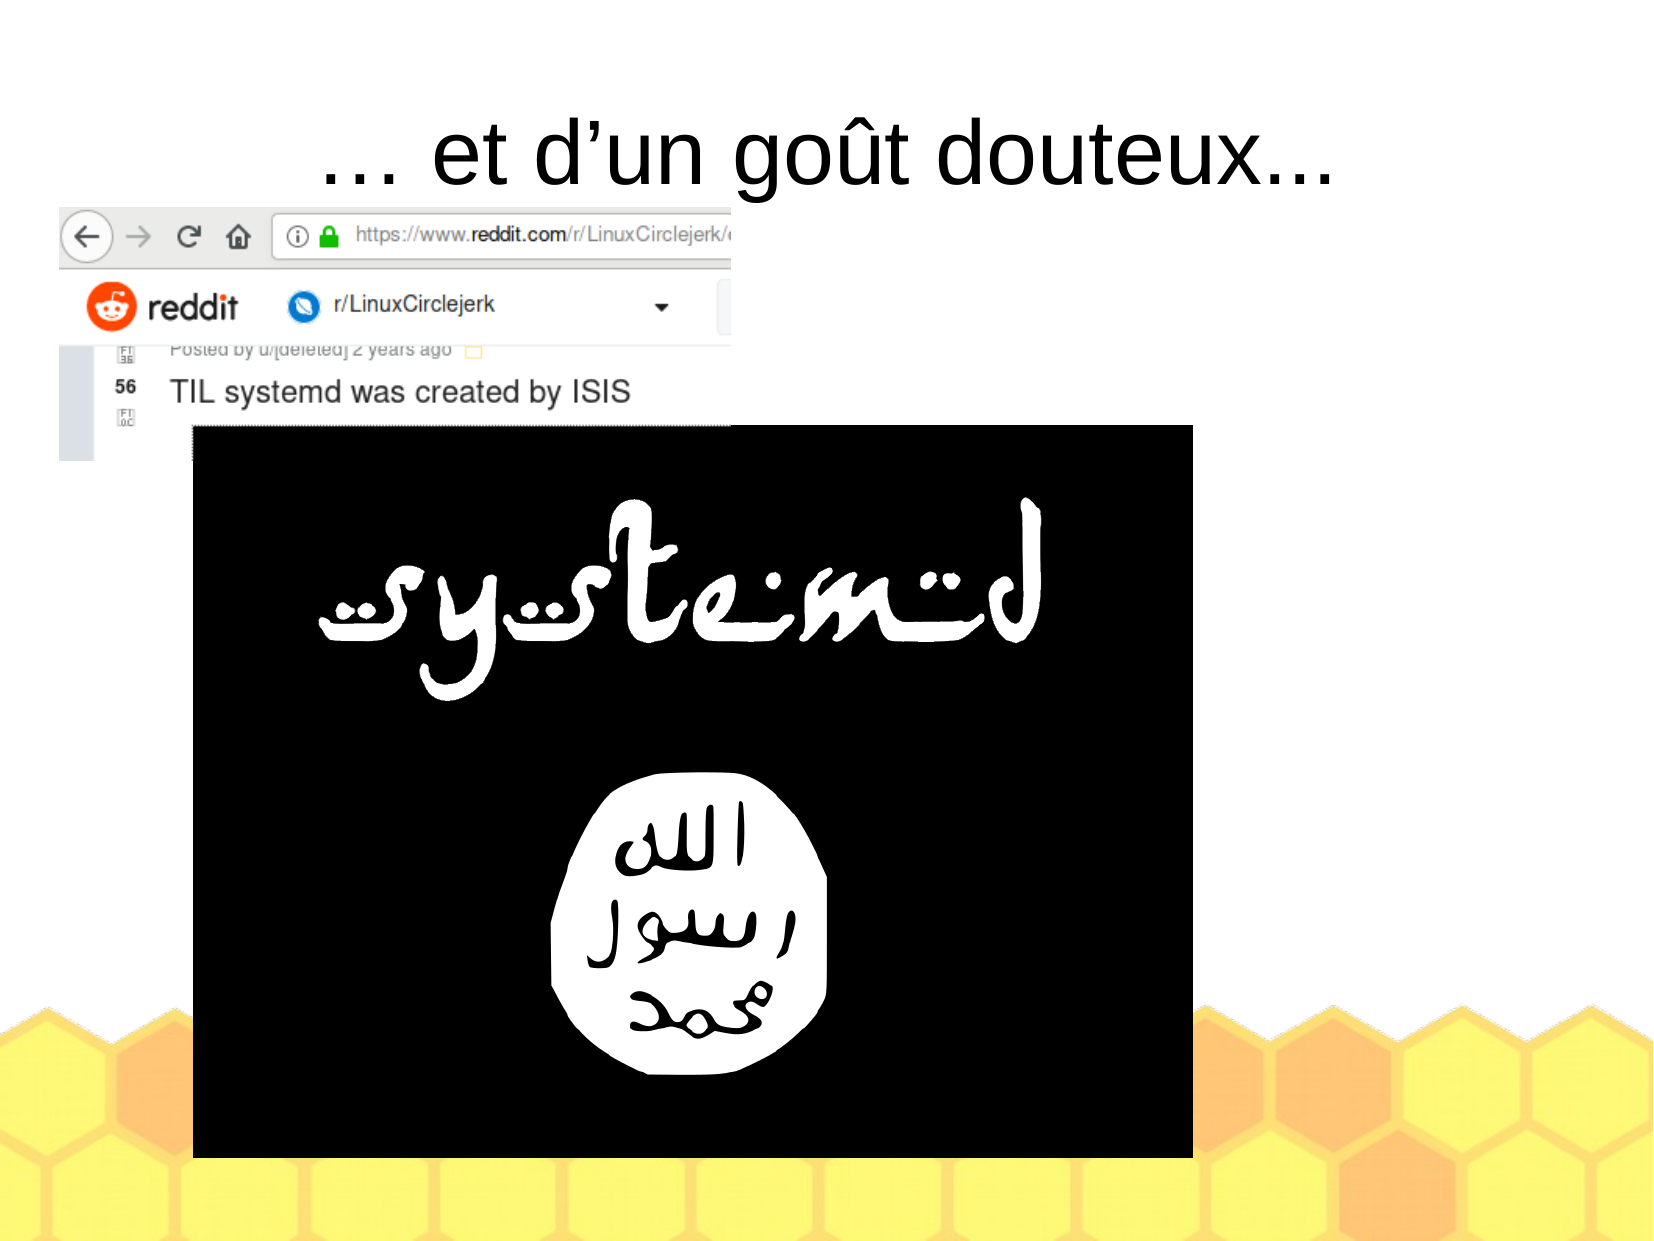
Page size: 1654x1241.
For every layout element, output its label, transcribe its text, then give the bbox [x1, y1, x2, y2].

picture [0, 207, 1654, 1241]
title … et d’un goût douteux... [82, 49, 1571, 257]
